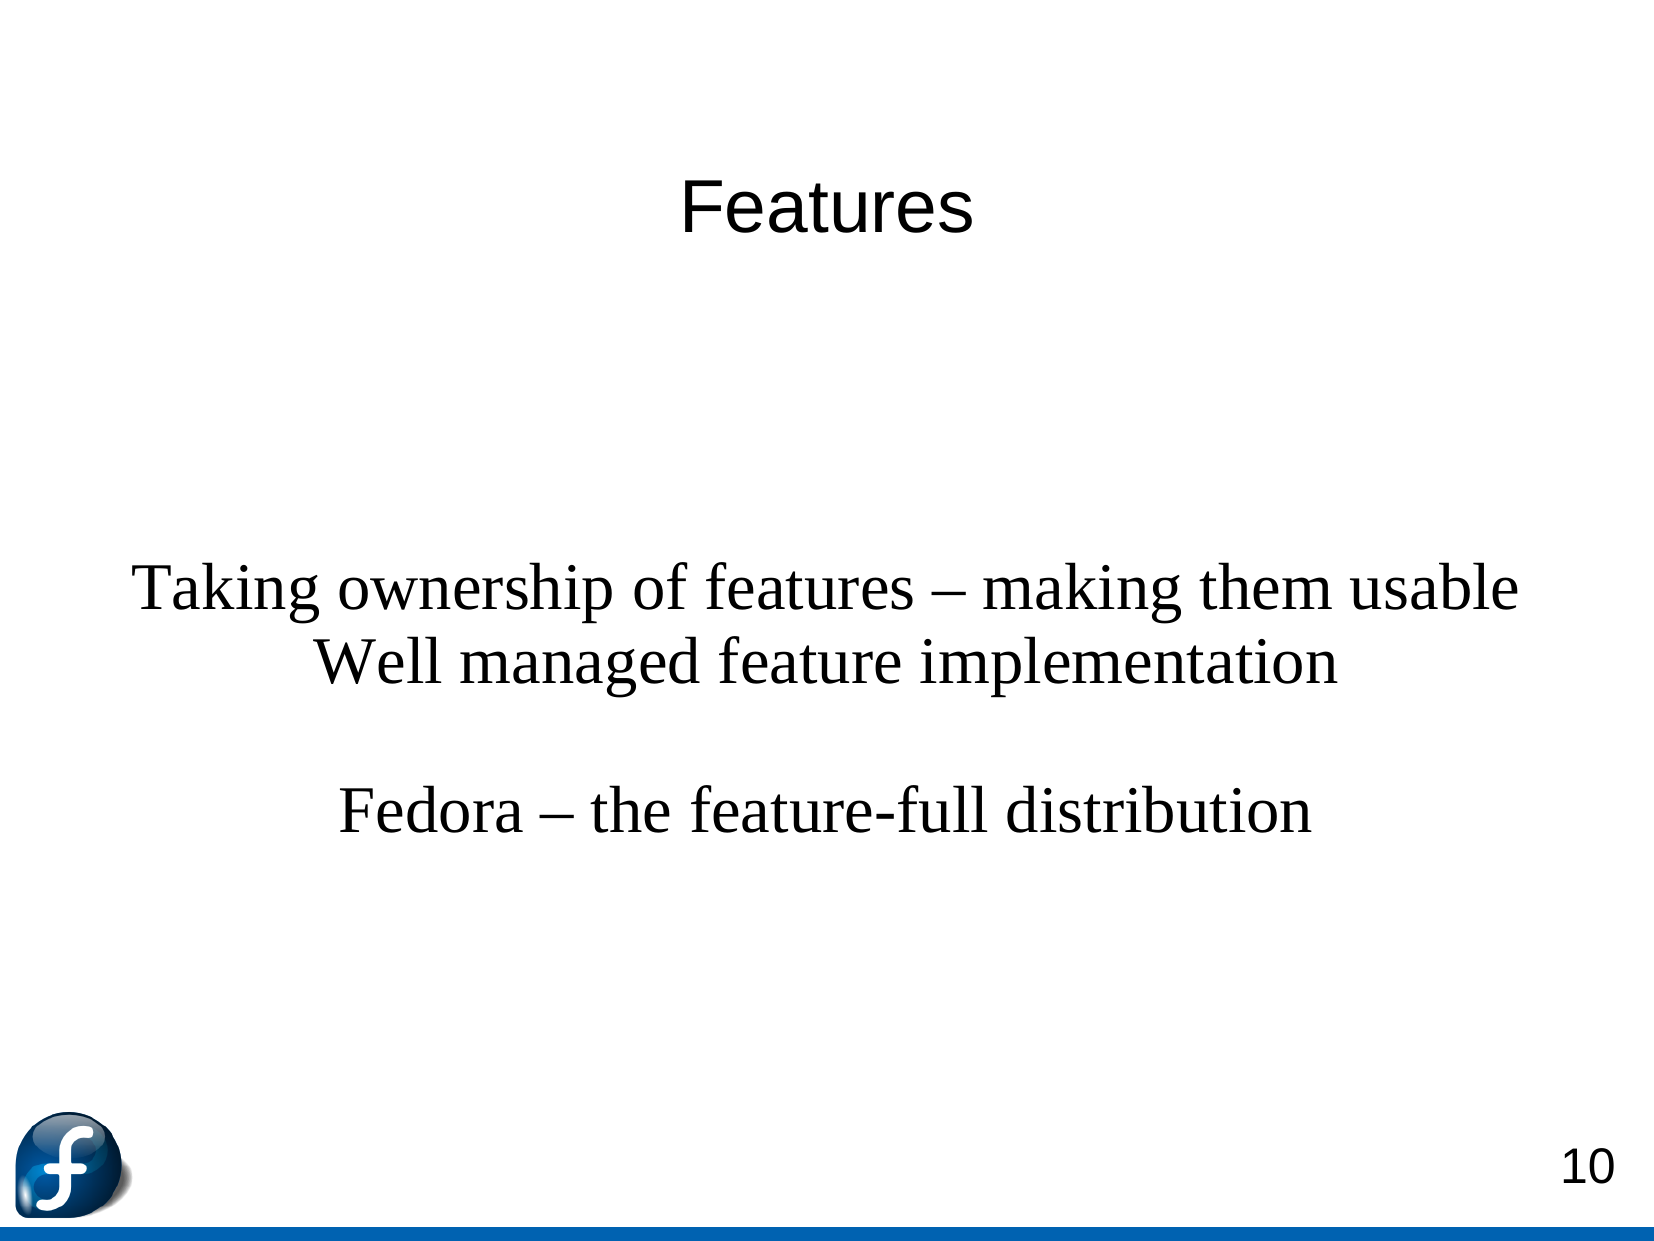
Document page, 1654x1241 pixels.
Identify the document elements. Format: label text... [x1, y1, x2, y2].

text_box <number> [1387, 1137, 1616, 1201]
picture [11, 1105, 133, 1227]
subtitle Taking ownership of features – making them usable Well managed feature implementation Fedora – the feature-full distribution [121, 344, 1533, 1127]
title Features [121, 102, 1533, 311]
